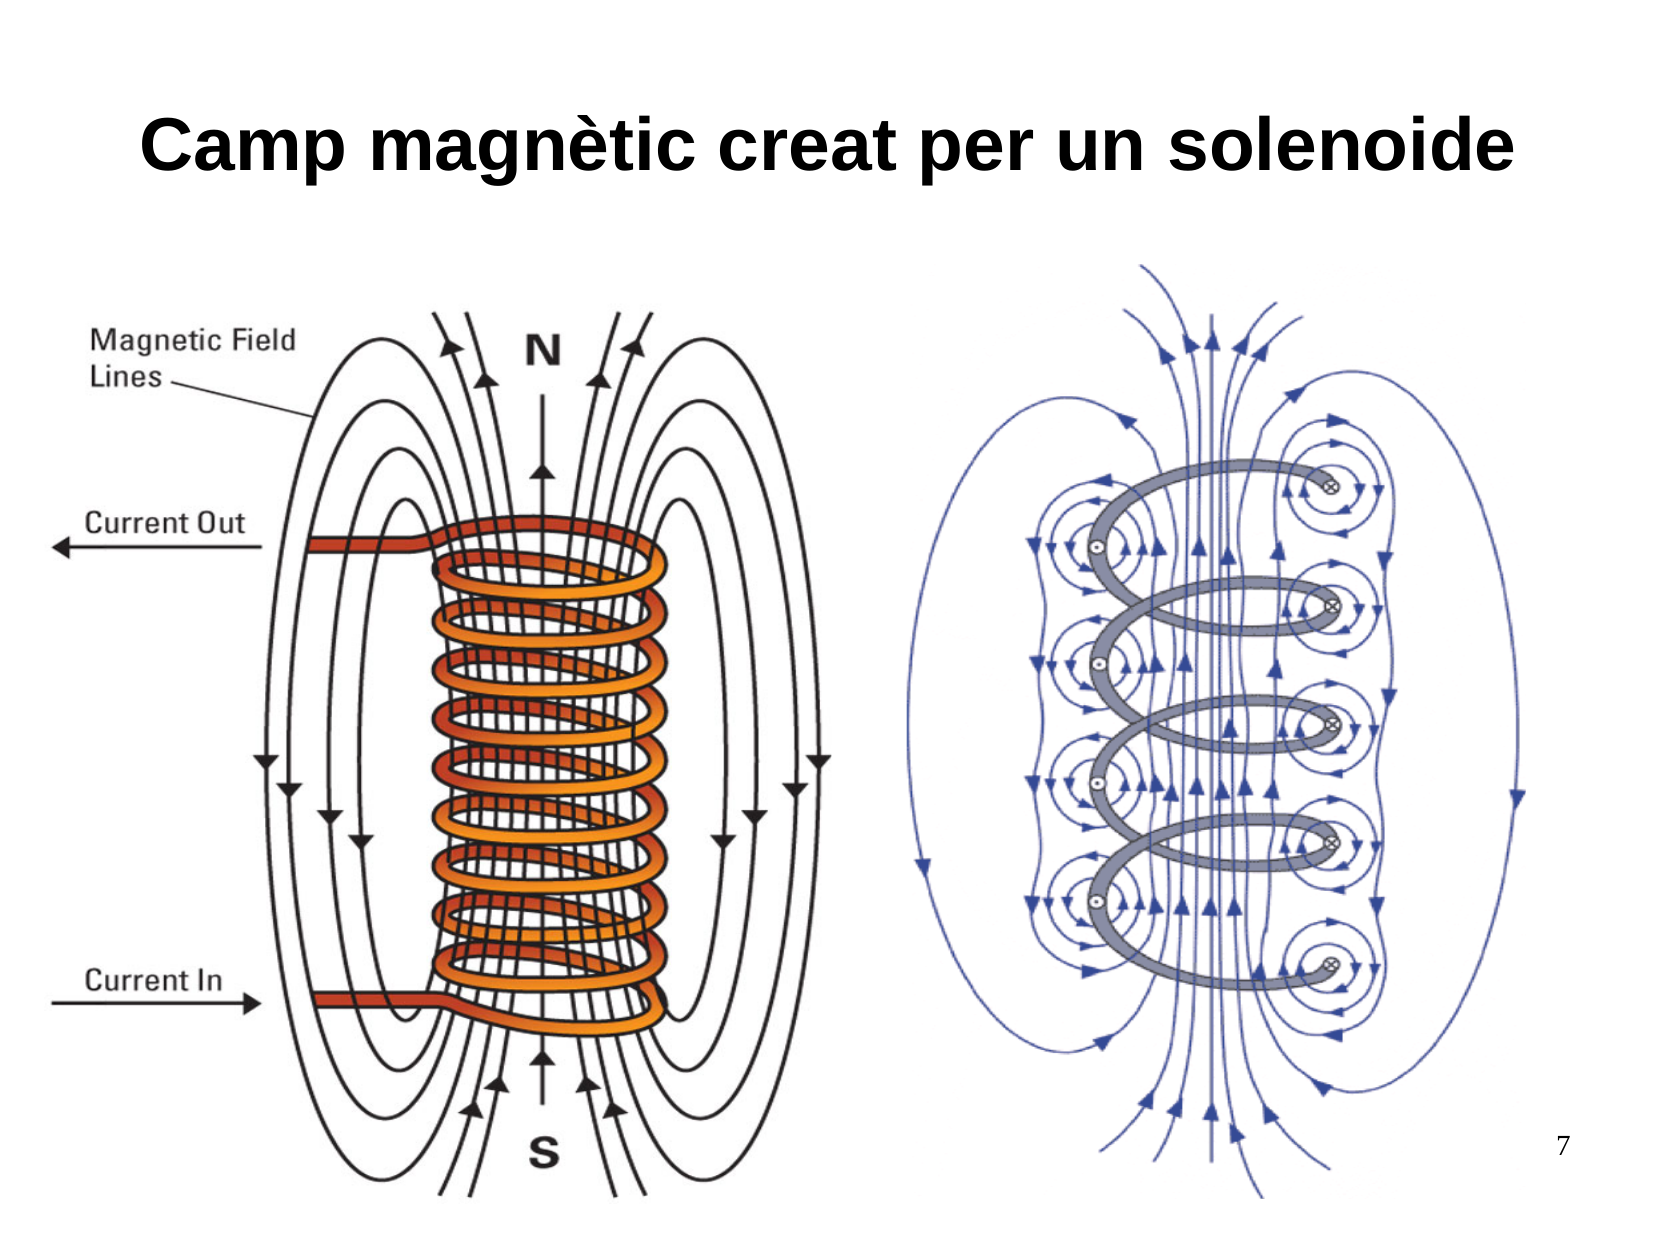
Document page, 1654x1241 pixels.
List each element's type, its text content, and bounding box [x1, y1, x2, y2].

picture [906, 263, 1526, 1199]
picture [44, 290, 832, 1218]
text_box Camp magnètic creat per un solenoide [61, 95, 1617, 195]
